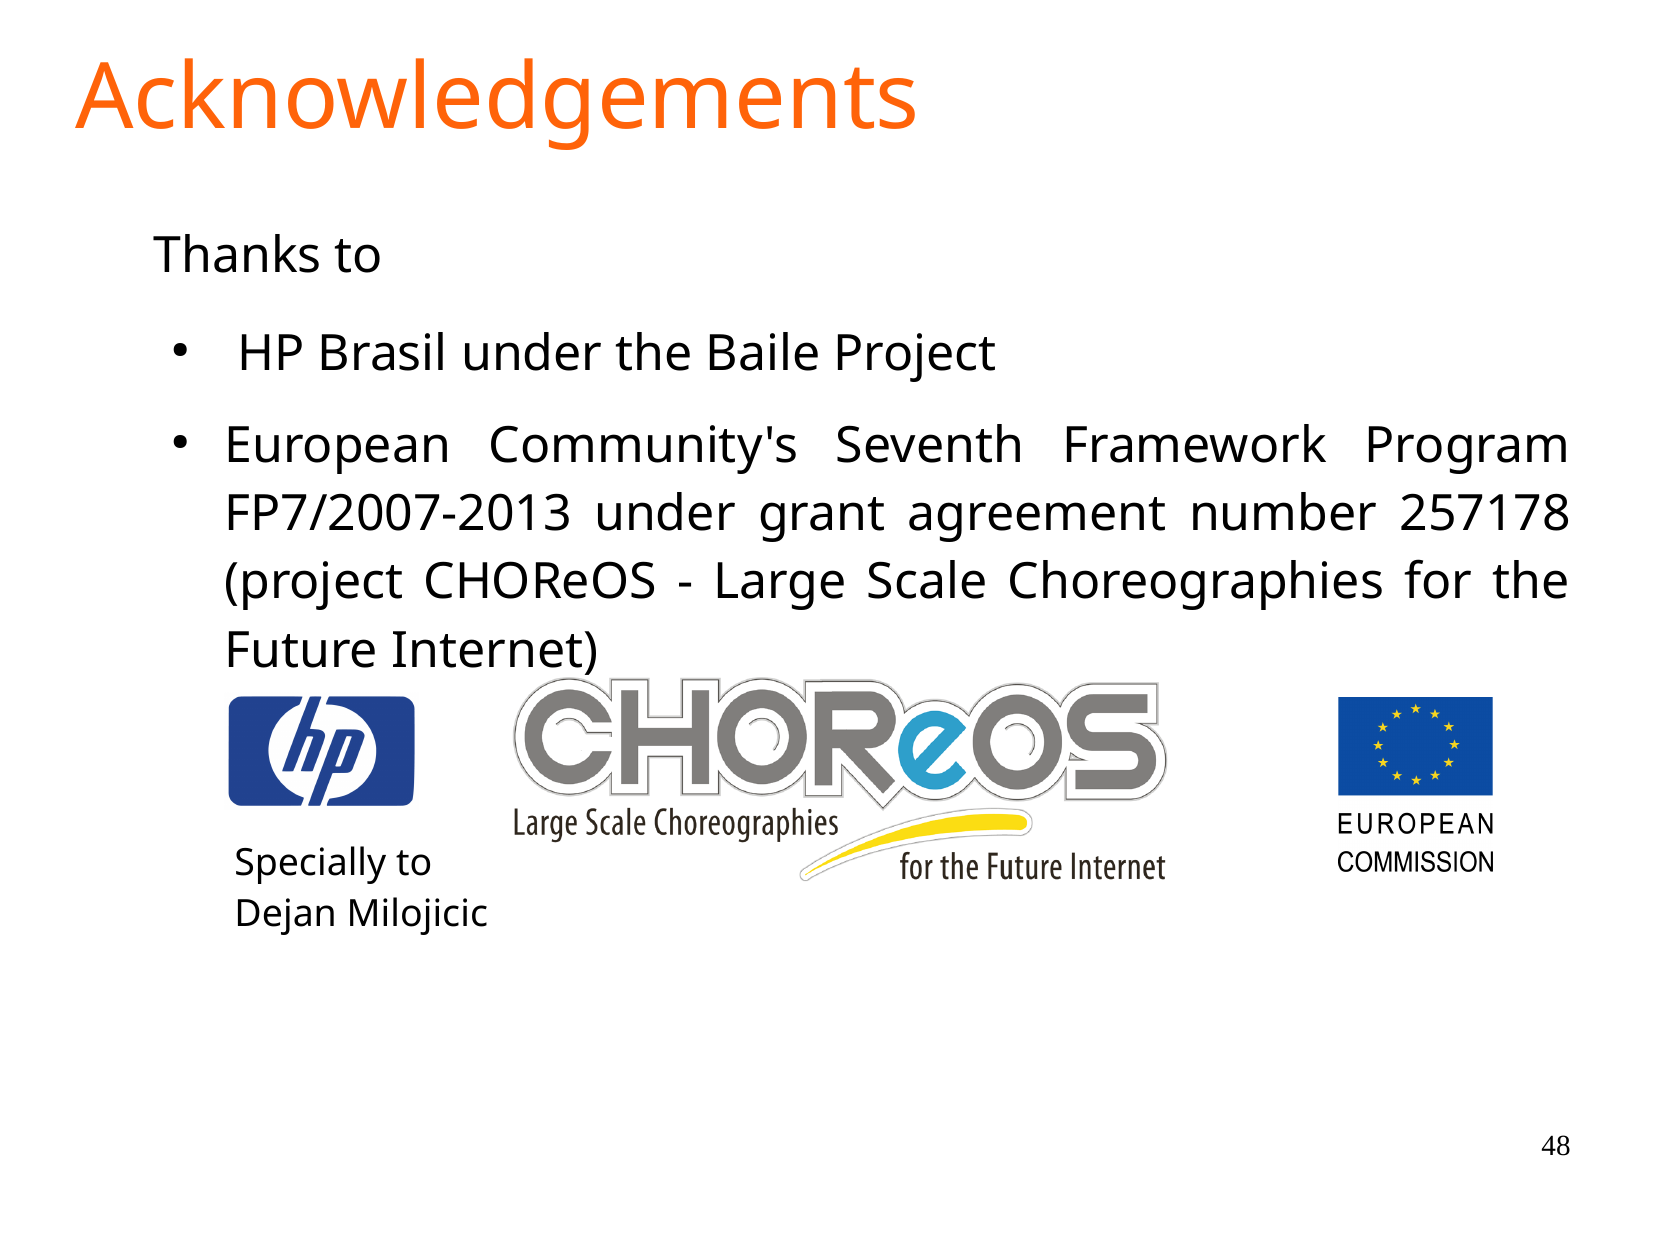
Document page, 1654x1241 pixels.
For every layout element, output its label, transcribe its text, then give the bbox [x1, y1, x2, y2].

picture [224, 692, 419, 810]
title Acknowledgements [75, 0, 1564, 186]
text_box Specially to Dejan Milojicic [219, 827, 506, 927]
picture [1338, 697, 1493, 872]
list Thanks to HP Brasil under the Baile Project European Community's Seventh Framework Program FP7/2007-2013 under grant agreement number 257178 (project CHOReOS - Large Scale Choreographies for the Future Internet) [82, 219, 1571, 1038]
picture [505, 671, 1171, 888]
